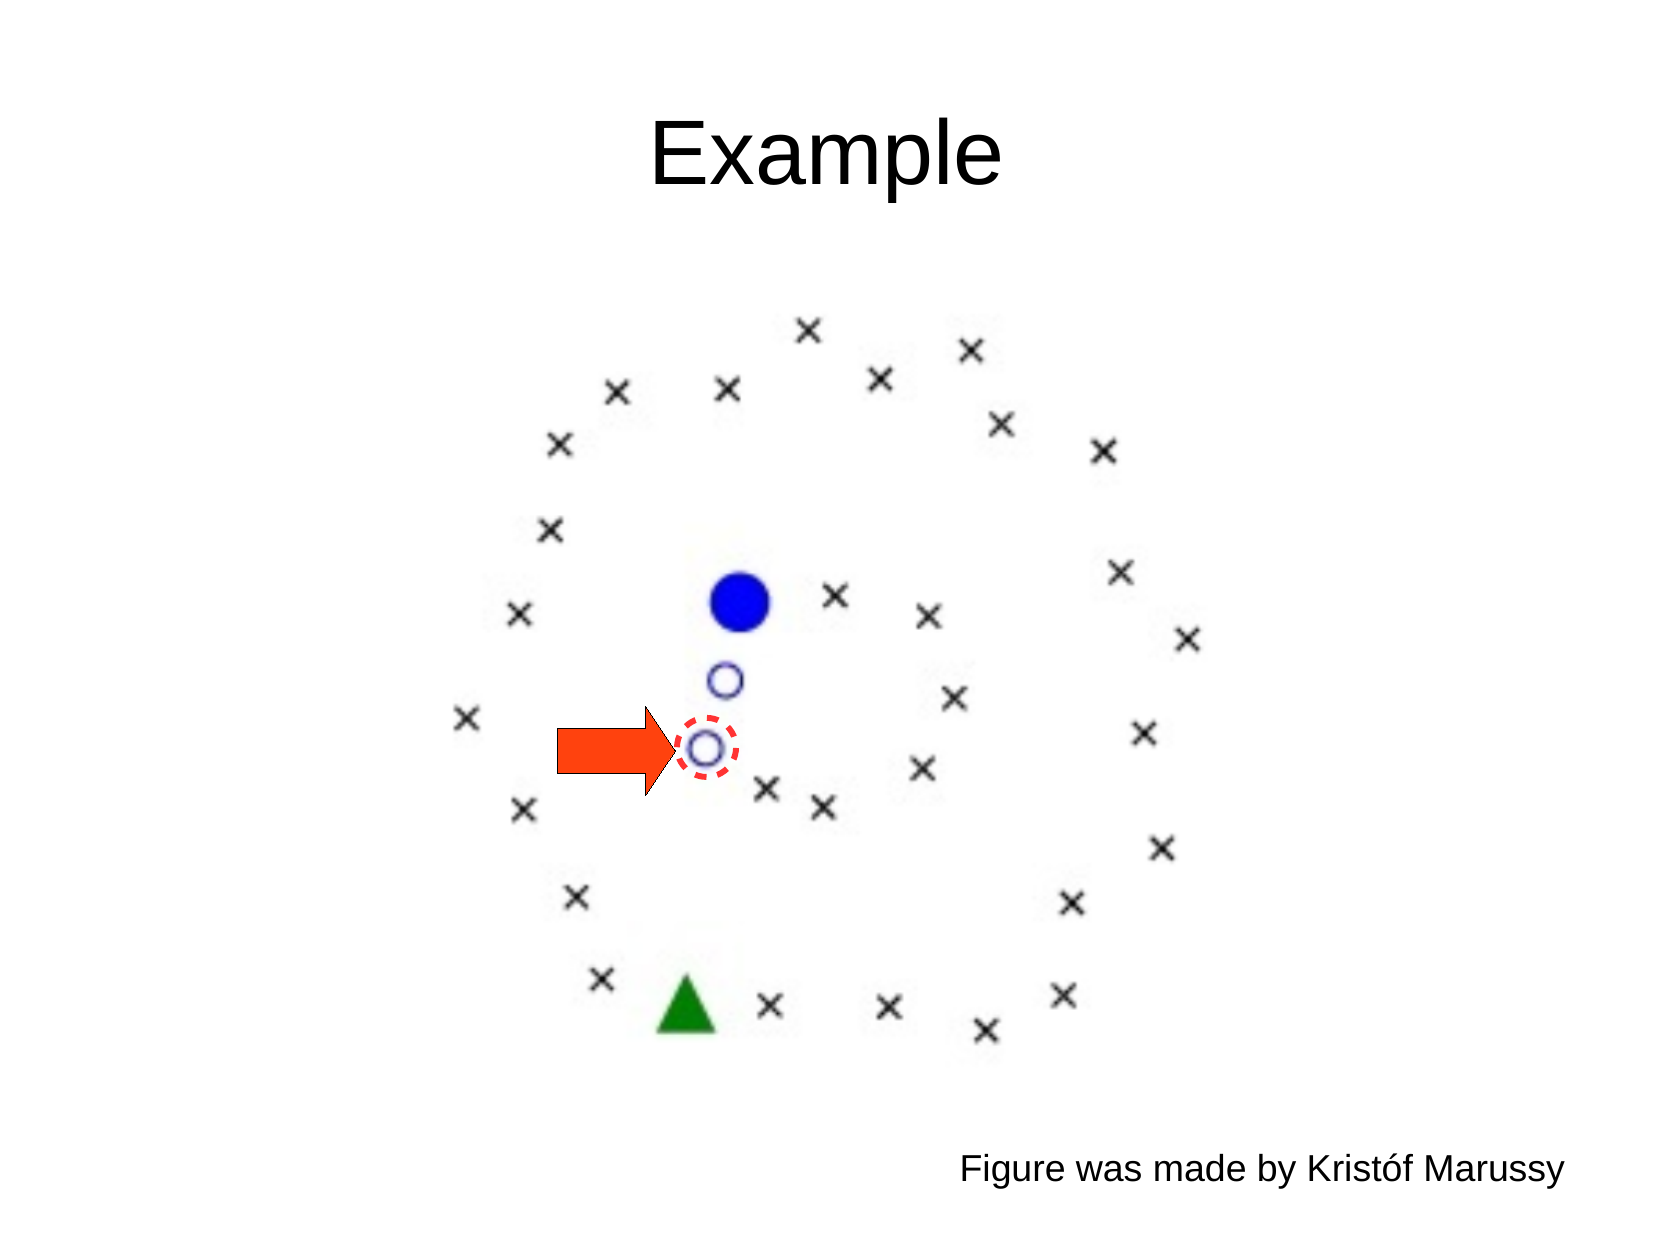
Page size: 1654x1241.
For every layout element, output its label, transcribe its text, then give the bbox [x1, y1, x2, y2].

title Example [82, 49, 1571, 257]
picture [447, 306, 1226, 1071]
text_box [557, 706, 676, 796]
text_box Figure was made by Kristóf Marussy [944, 1139, 1579, 1197]
